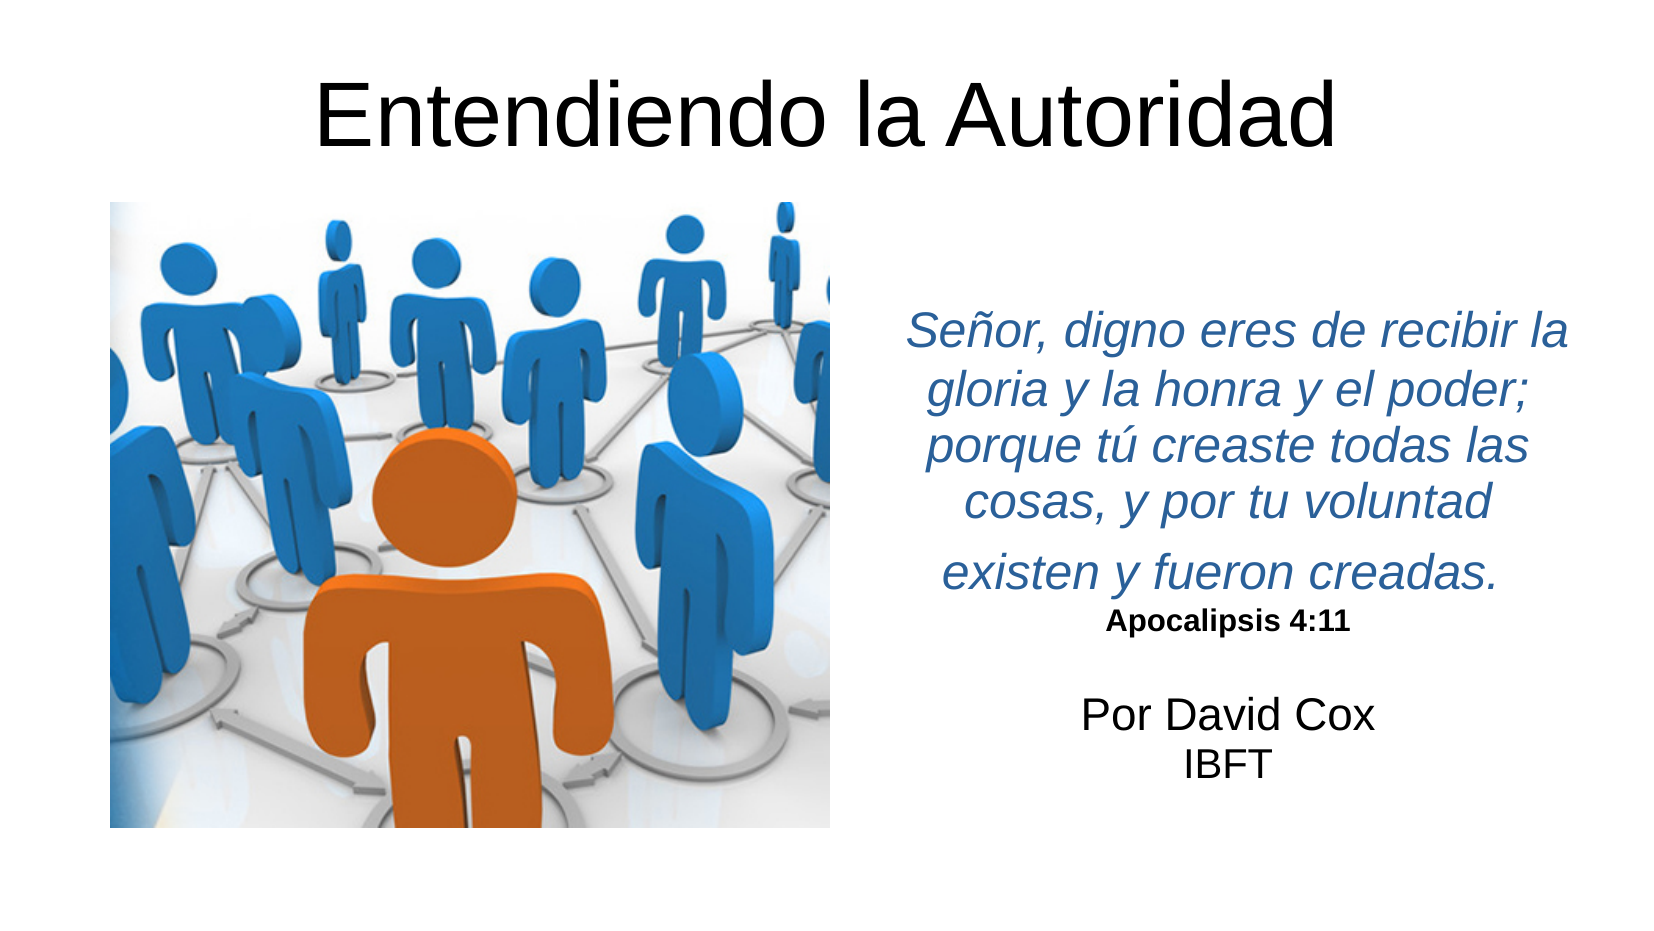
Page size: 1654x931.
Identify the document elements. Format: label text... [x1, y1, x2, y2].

subtitle Señor, digno eres de recibir la gloria y la honra y el poder; porque tú creaste todas las cosas, y por tu voluntad existen y fueron creadas. Apocalipsis 4:11 Por David Cox IBFT [885, 217, 1571, 857]
picture [110, 202, 830, 828]
title Entendiendo la Autoridad [82, 37, 1571, 193]
